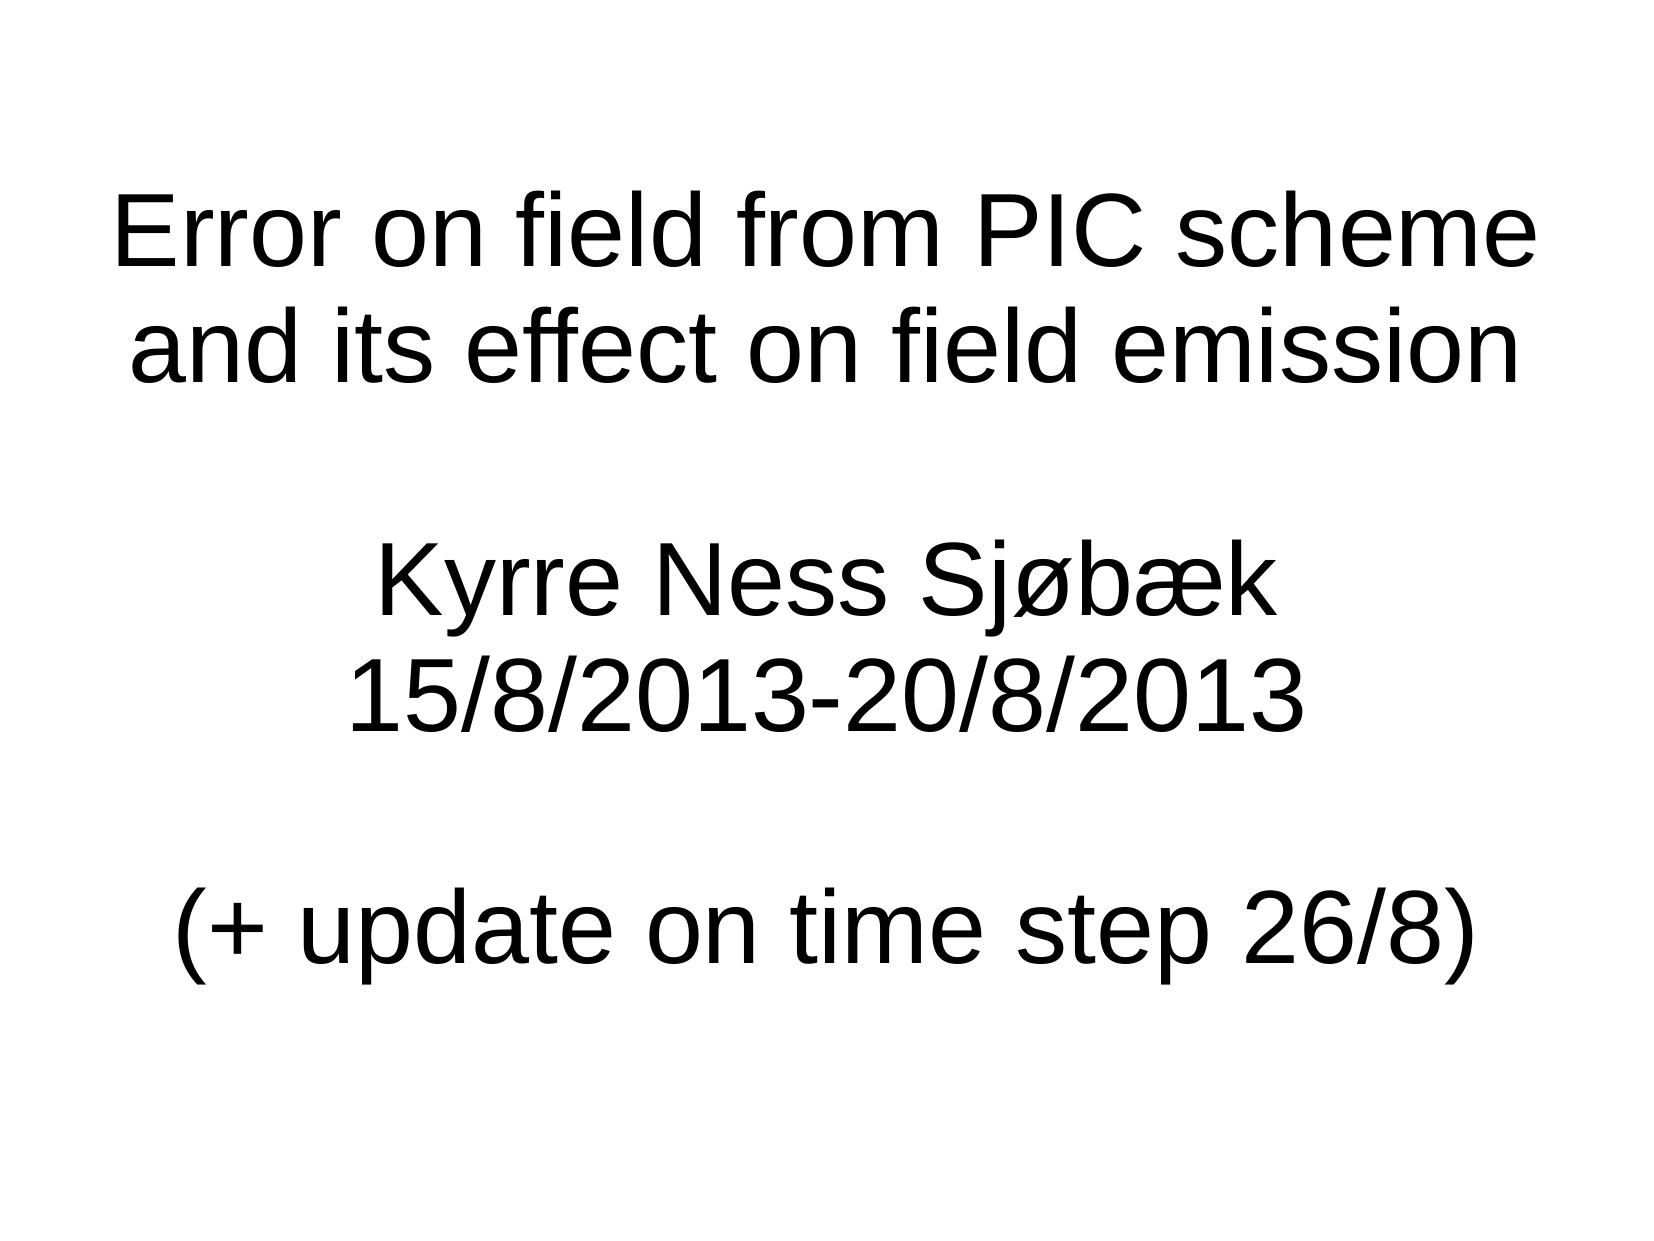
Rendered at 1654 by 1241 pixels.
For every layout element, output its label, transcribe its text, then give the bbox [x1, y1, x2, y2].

subtitle Error on field from PIC scheme and its effect on field emission Kyrre Ness Sjøbæk 15/8/2013-20/8/2013 (+ update on time step 26/8) [82, 49, 1571, 1109]
